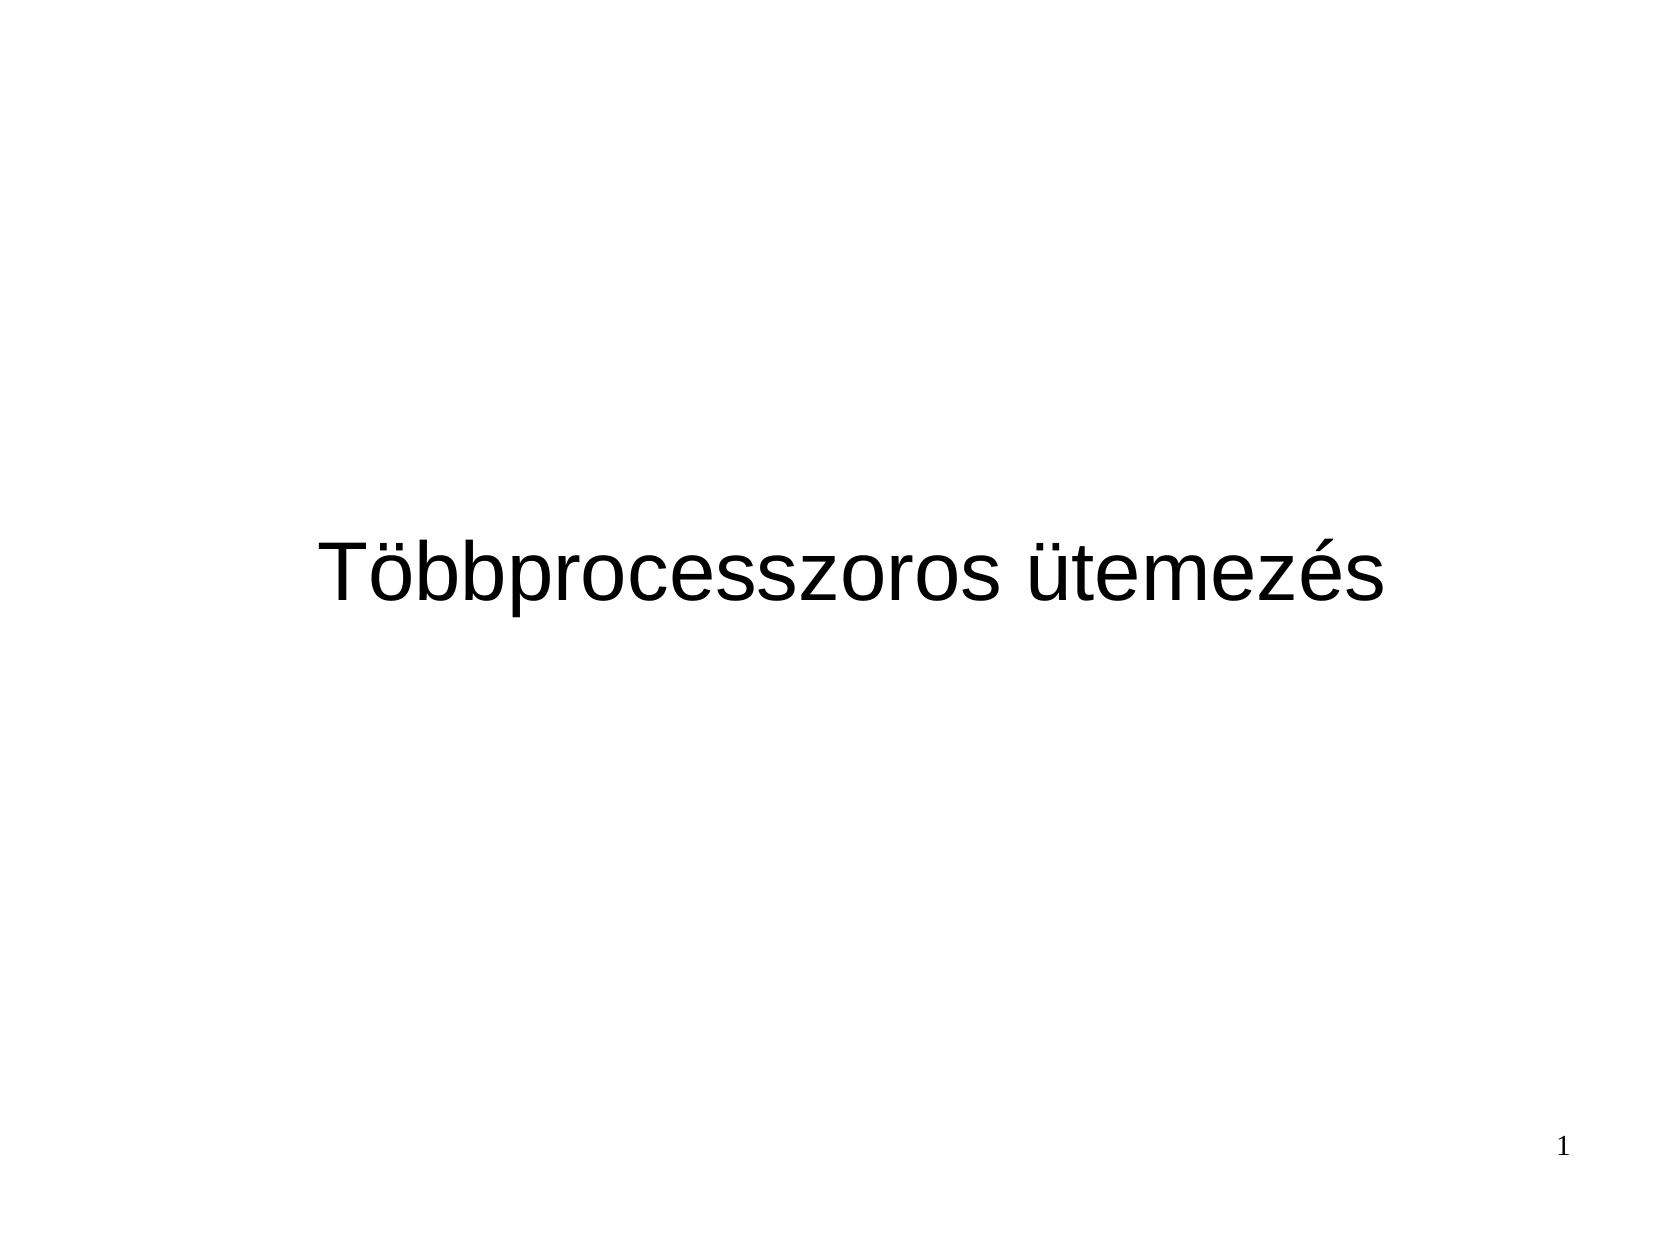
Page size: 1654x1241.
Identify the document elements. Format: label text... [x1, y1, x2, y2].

text_box Többprocesszoros ütemezés [149, 463, 1556, 671]
